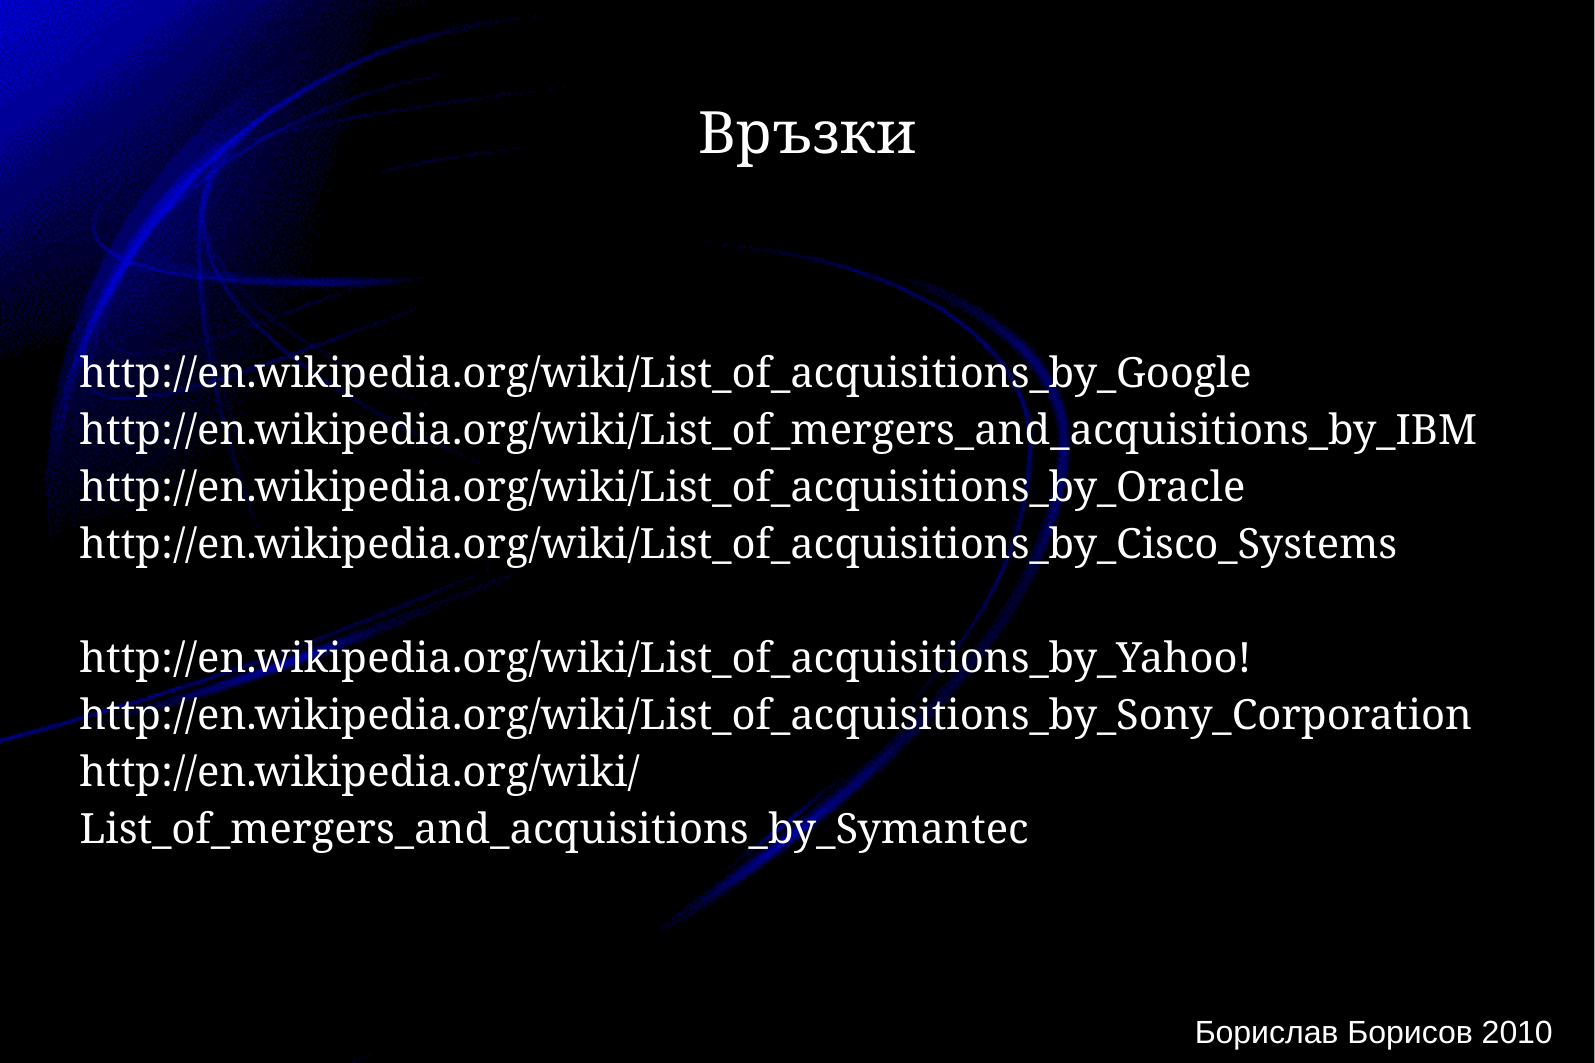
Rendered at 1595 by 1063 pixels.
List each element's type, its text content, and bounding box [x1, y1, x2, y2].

picture [0, 0, 1595, 1063]
subtitle http://en.wikipedia.org/wiki/List_of_acquisitions_by_Google http://en.wikipedia.org/wiki/List_of_mergers_and_acquisitions_by_IBM http://en.wikipedia.org/wiki/List_of_acquisitions_by_Oracle http://en.wikipedia.org/wiki/List_of_acquisitions_by_Cisco_Systems http://en.wikipedia.org/wiki/List_of_acquisitions_by_Yahoo! http://en.wikipedia.org/wiki/List_of_acquisitions_by_Sony_Corporation http://en.wikipedia.org/wiki/List_of_mergers_and_acquisitions_by_Symantec [79, 256, 1515, 943]
title Връзки [79, 42, 1515, 220]
text_box Борислав Борисов 2010 [1179, 1007, 1595, 1063]
